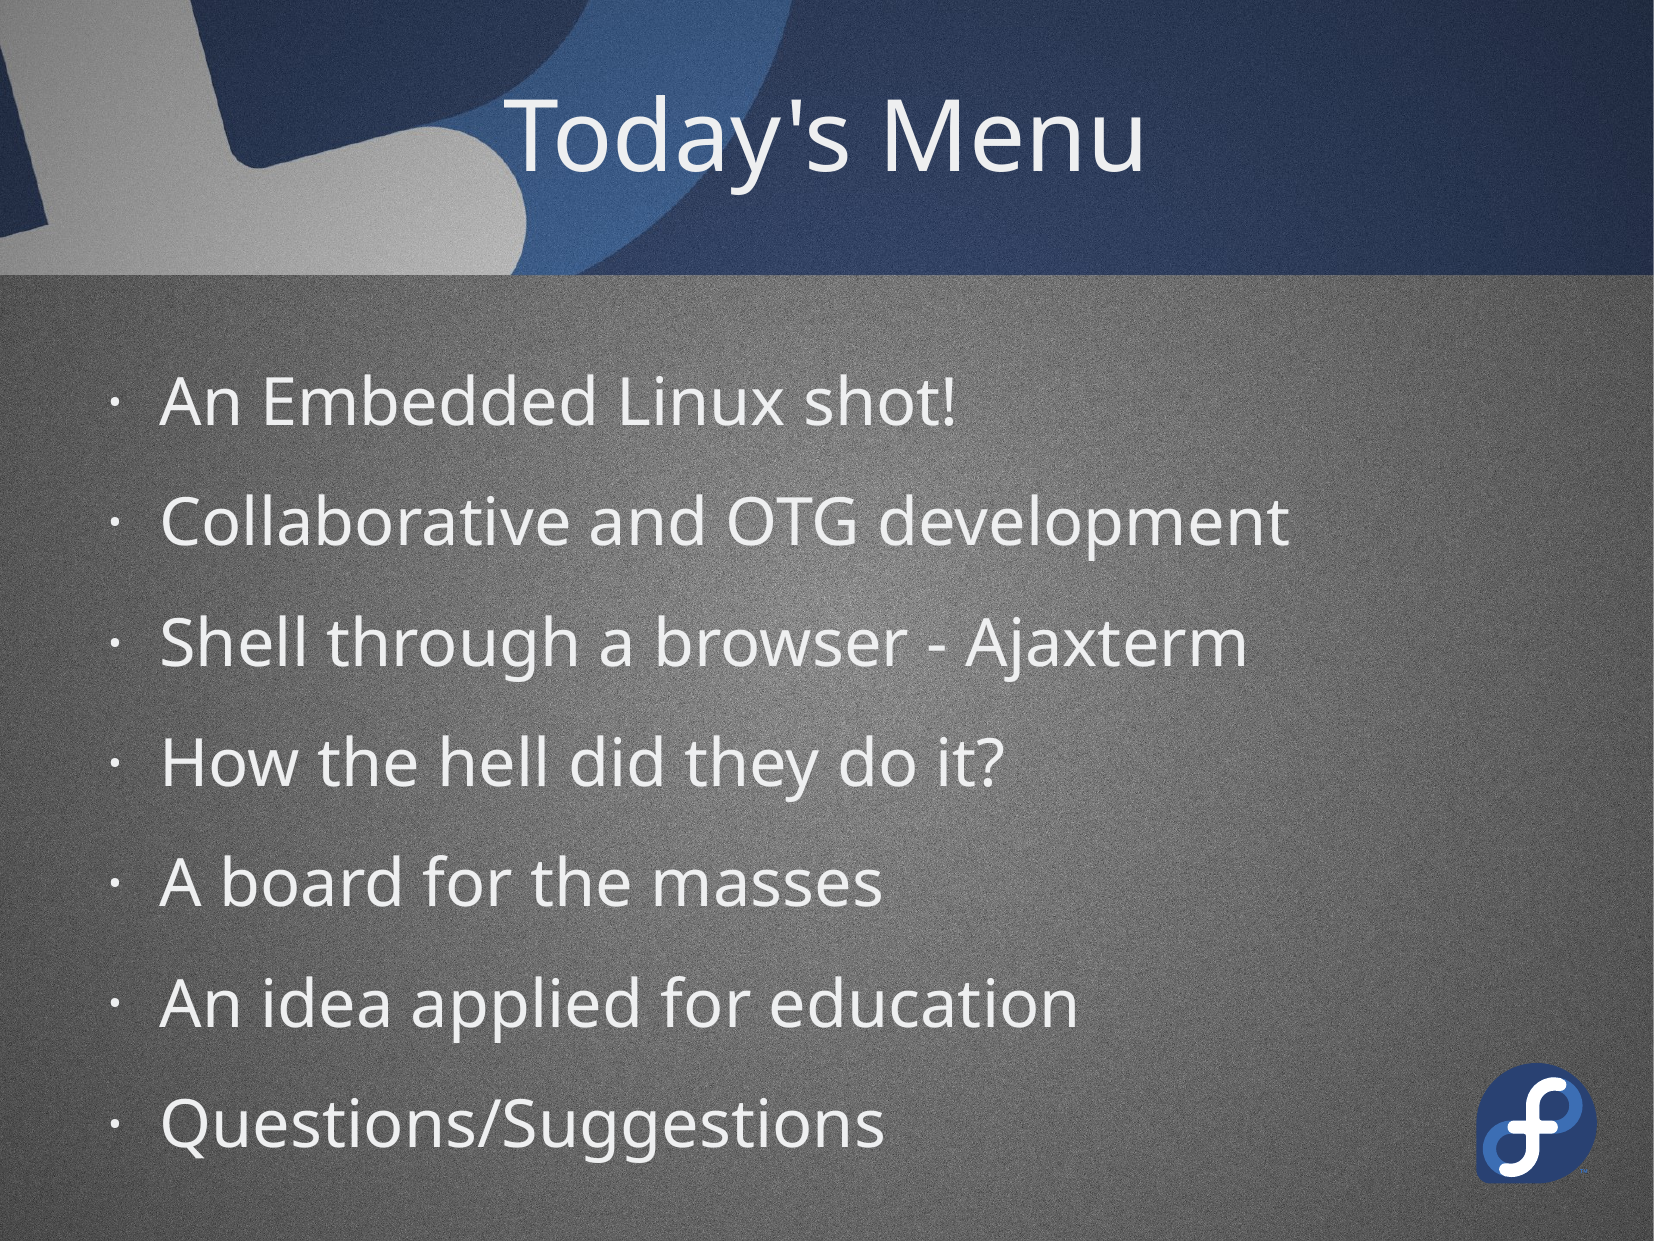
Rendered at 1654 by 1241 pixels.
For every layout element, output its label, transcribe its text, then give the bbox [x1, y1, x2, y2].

picture [0, 0, 1654, 1241]
list An Embedded Linux shot! Collaborative and OTG development Shell through a browser - Ajaxterm How the hell did they do it? A board for the masses An idea applied for education Questions/Suggestions [88, 354, 1565, 1076]
title Today's Menu [88, 29, 1565, 237]
